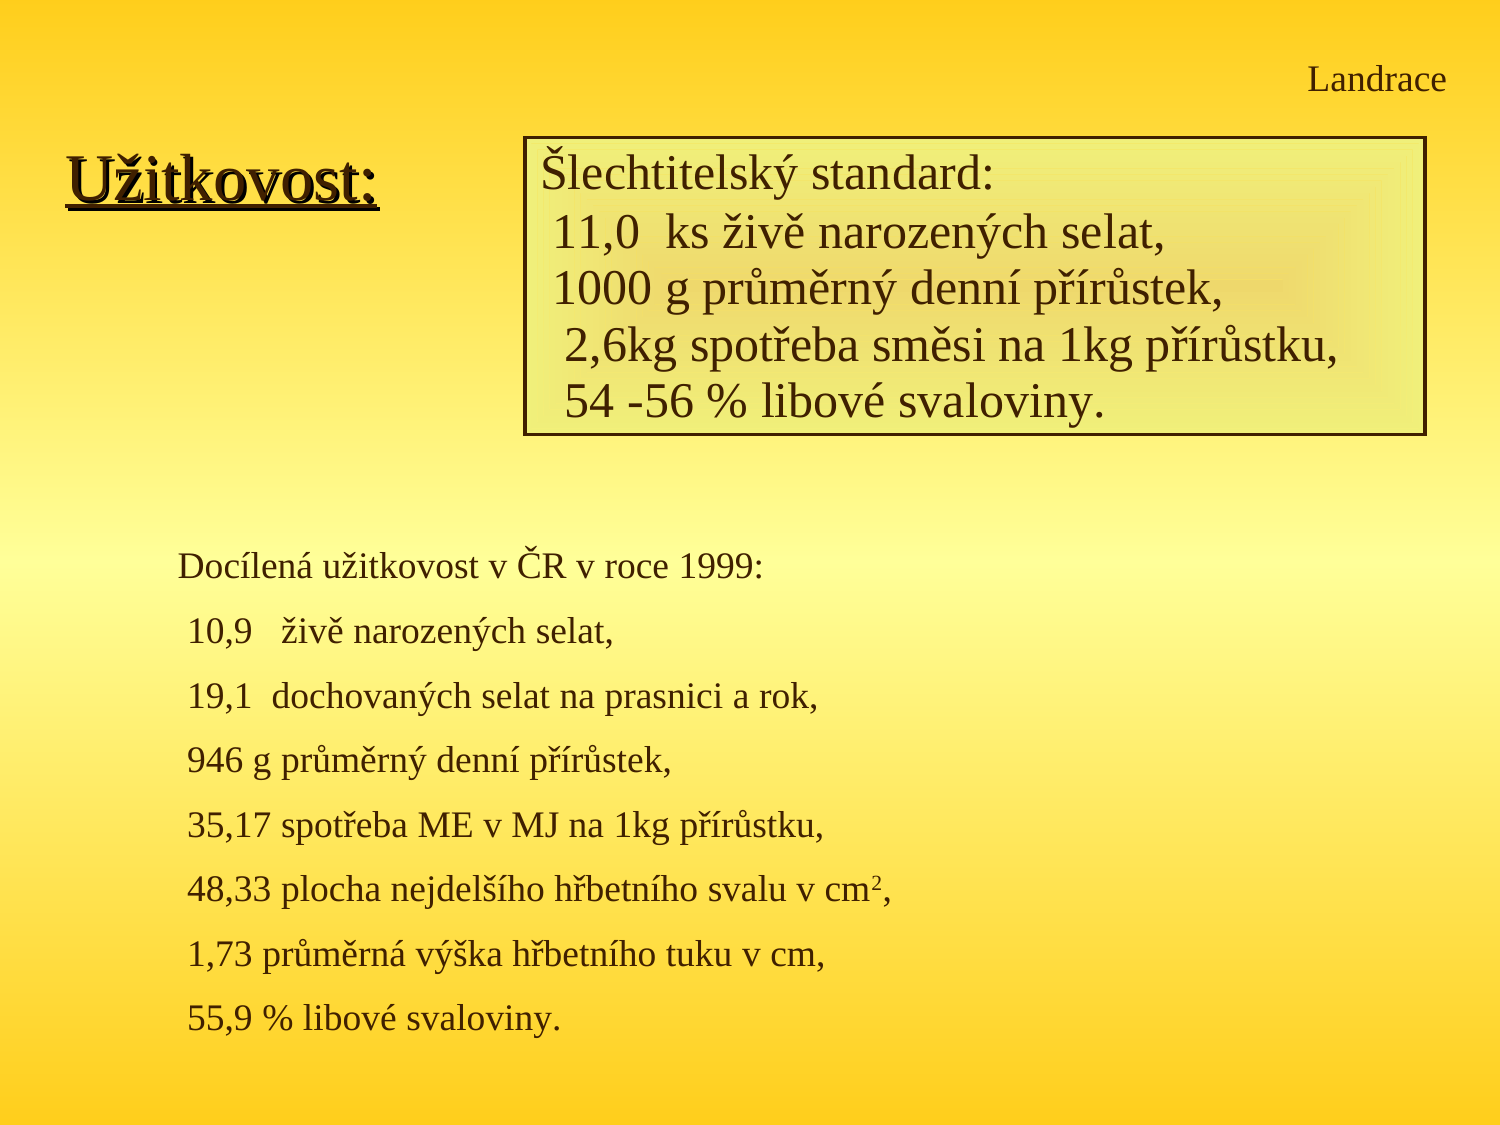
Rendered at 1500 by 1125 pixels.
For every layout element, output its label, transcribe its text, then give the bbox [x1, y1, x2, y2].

text_box Docílená užitkovost v ČR v roce 1999: 10,9 živě narozených selat, 19,1 dochovaných selat na prasnici a rok, 946 g průměrný denní přírůstek, 35,17 spotřeba ME v MJ na 1kg přírůstku, 48,33 plocha nejdelšího hřbetního svalu v cm2, 1,73 průměrná výška hřbetního tuku v cm, 55,9 % libové svaloviny. [162, 537, 1288, 1045]
text_box Šlechtitelský standard: 11,0 ks živě narozených selat, 1000 g průměrný denní přírůstek, 2,6kg spotřeba směsi na 1kg přírůstku, 54 -56 % libové svaloviny. [525, 137, 1426, 435]
text_box Landrace Užitkovost: [50, 49, 1463, 223]
